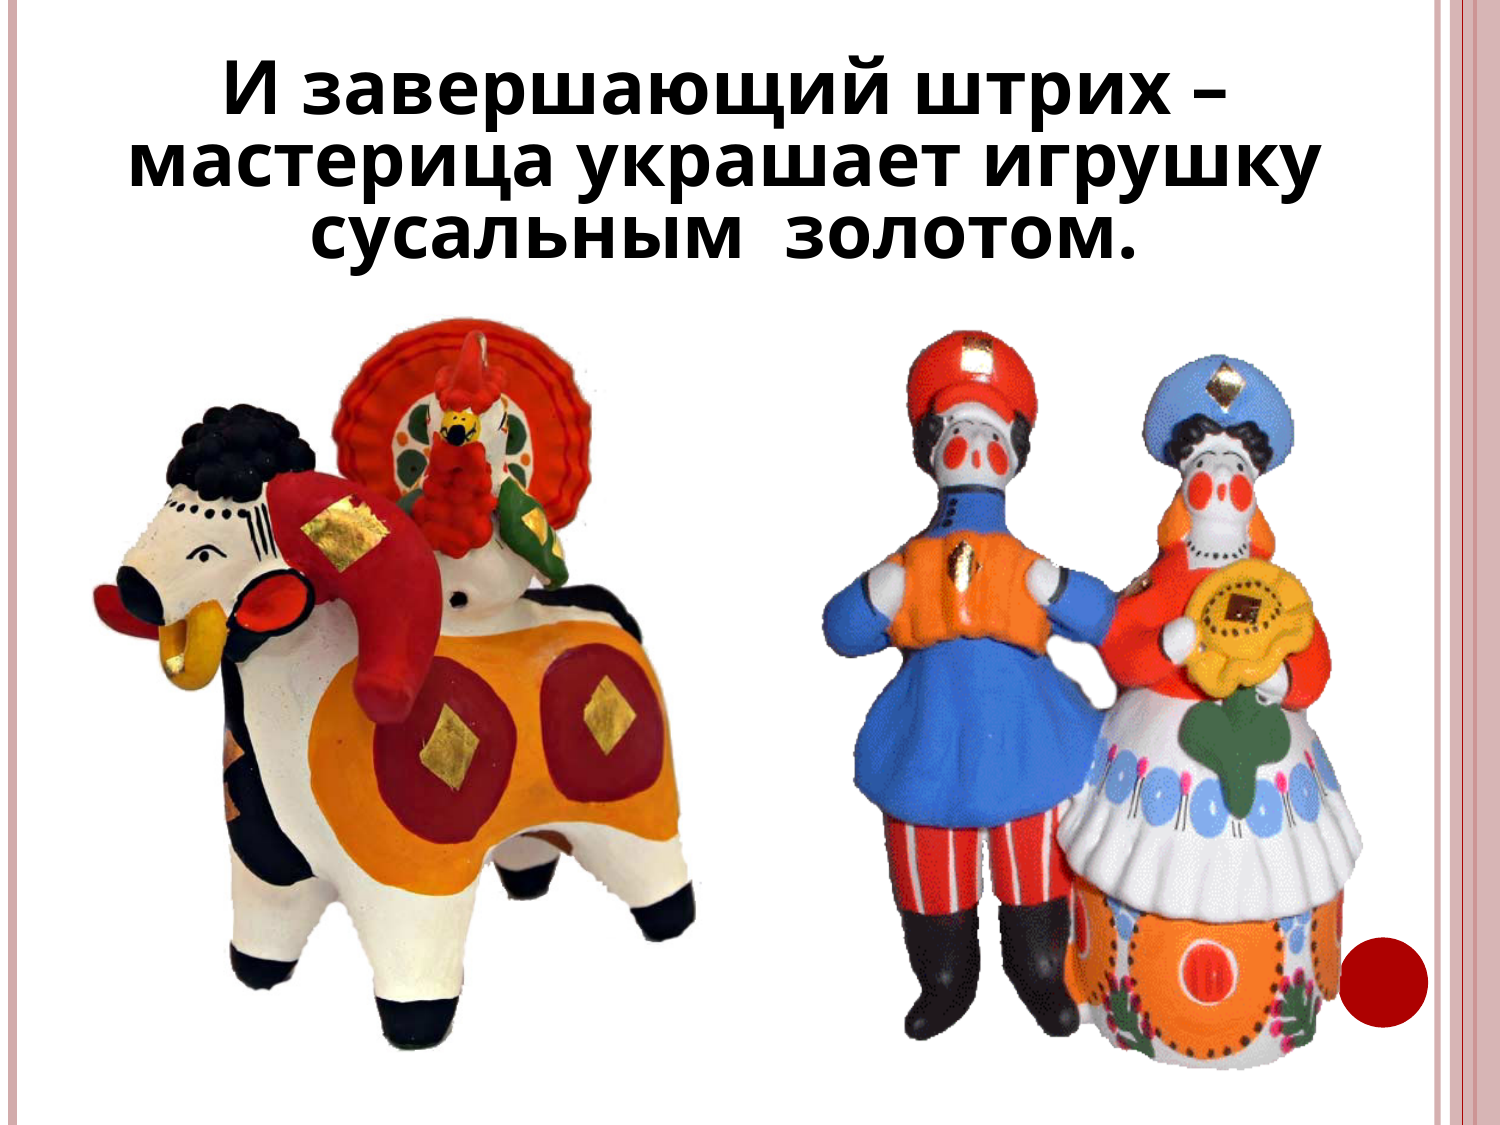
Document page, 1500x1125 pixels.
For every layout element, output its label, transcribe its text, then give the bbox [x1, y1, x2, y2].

text_box И завершающий штрих – мастерица украшает игрушку сусальным золотом. [24, 50, 1425, 281]
picture [803, 318, 1396, 1073]
picture [70, 295, 750, 1076]
